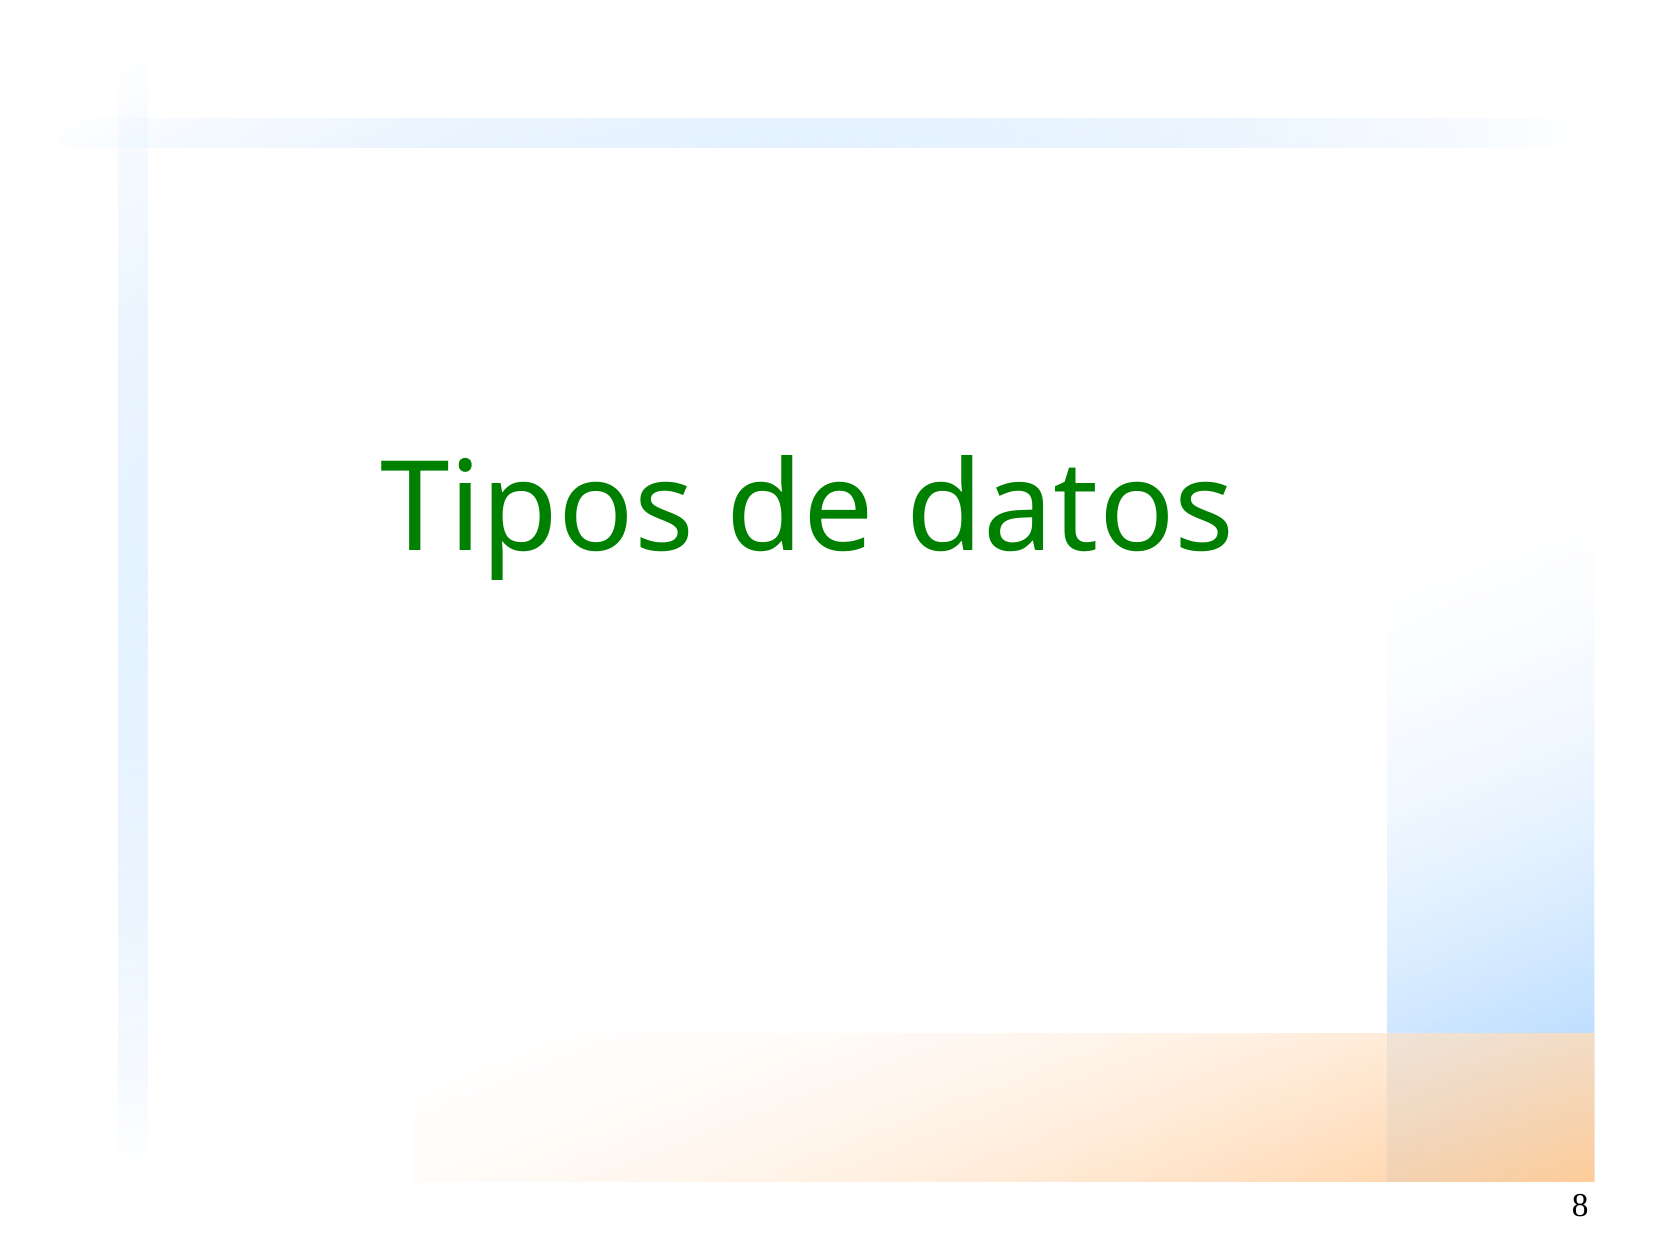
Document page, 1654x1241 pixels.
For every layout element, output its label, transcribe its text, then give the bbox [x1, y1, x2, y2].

subtitle Tipos de datos [147, 147, 1388, 857]
